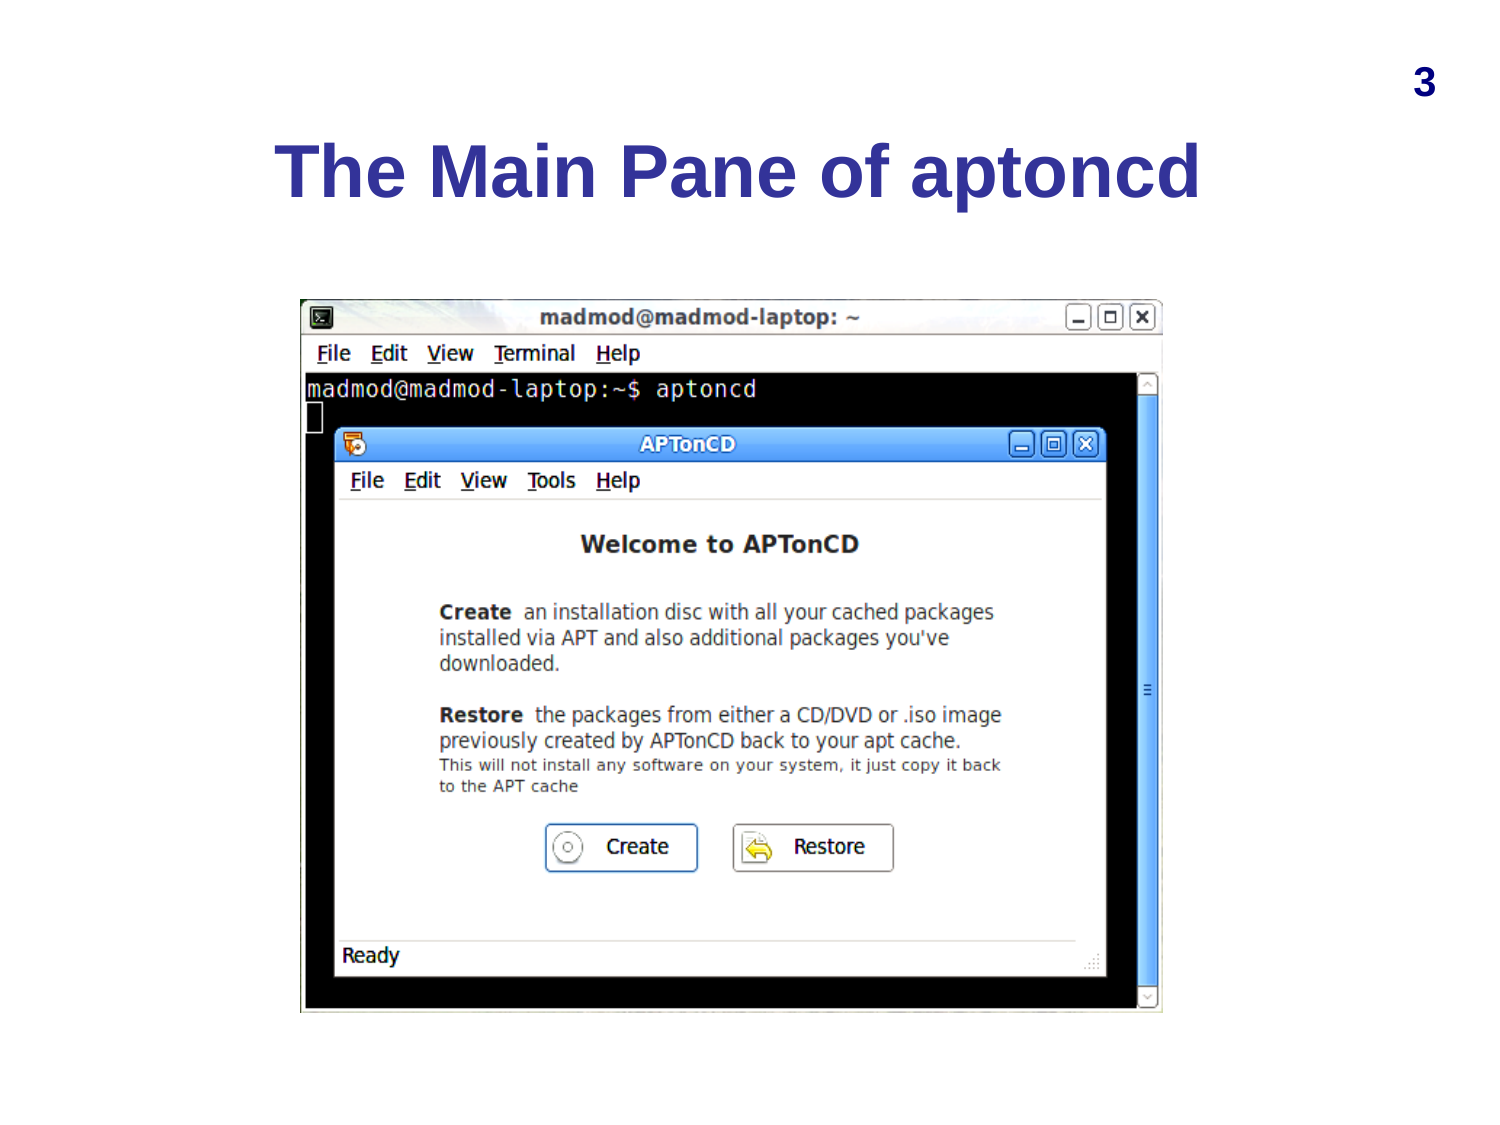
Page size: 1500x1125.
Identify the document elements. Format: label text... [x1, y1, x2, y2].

title The Main Pane of aptoncd [112, 112, 1388, 225]
picture [300, 299, 1163, 1013]
text_box 3 [1387, 47, 1463, 113]
